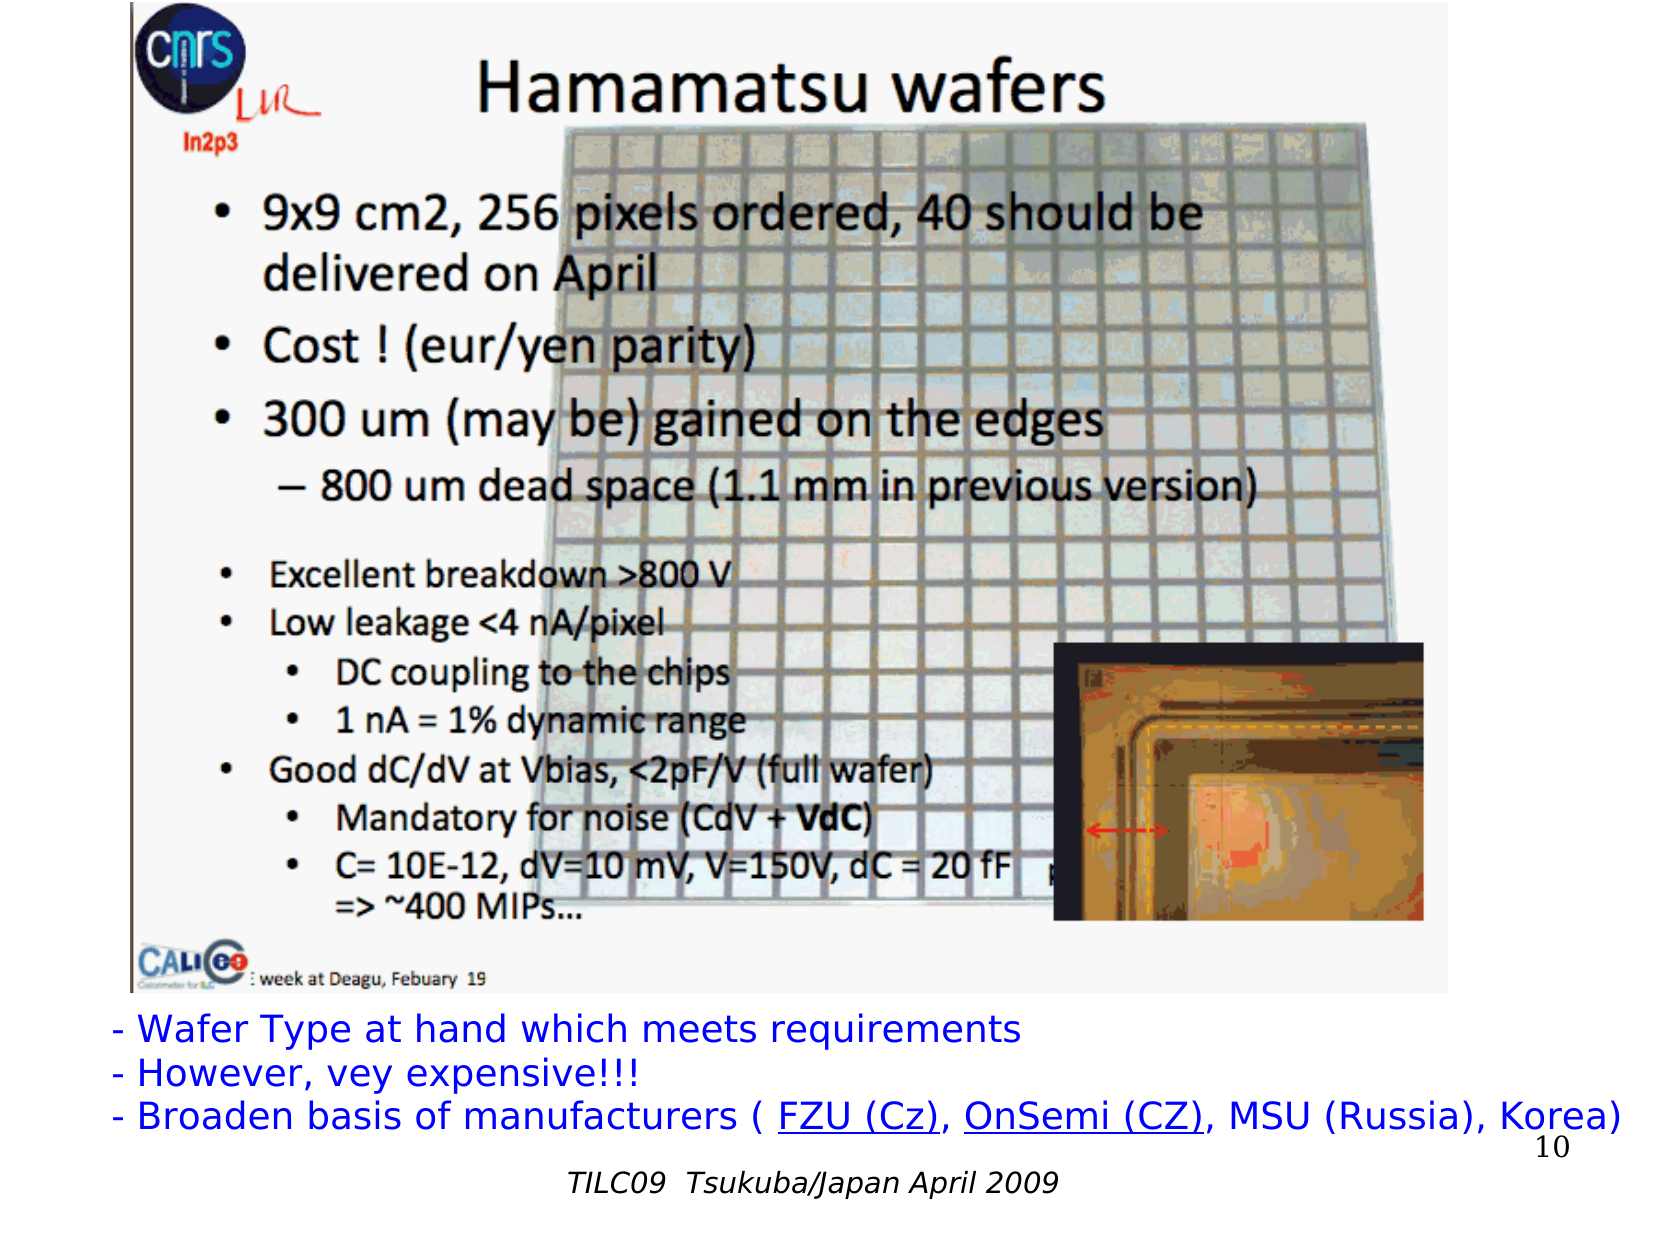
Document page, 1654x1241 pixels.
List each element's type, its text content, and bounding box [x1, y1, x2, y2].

text_box - Wafer Type at hand which meets requirements - However, vey expensive!!! - Broaden basis of manufacturers ( FZU (Cz), OnSemi (CZ), MSU (Russia), Korea) [96, 1000, 1606, 1147]
picture [130, 2, 1448, 993]
